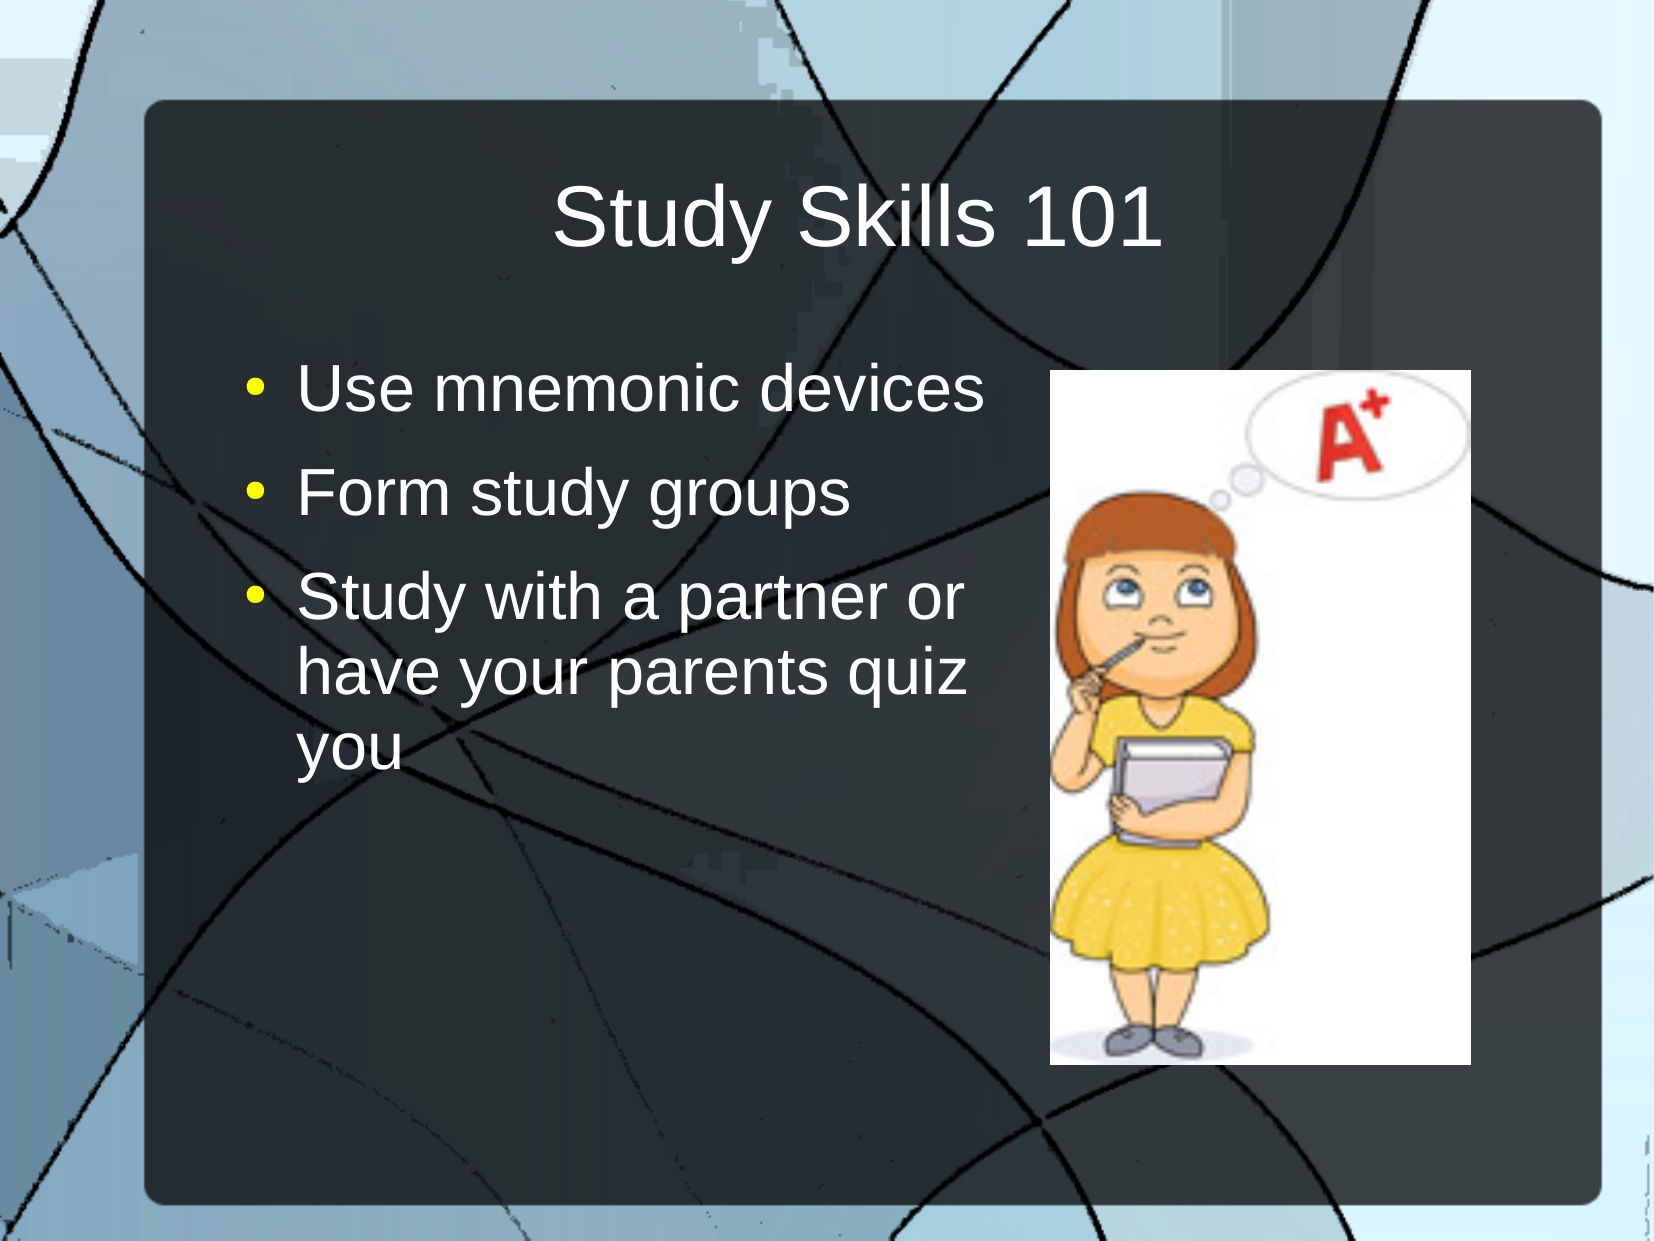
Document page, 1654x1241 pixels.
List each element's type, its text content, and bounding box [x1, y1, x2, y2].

picture [0, 0, 1654, 1241]
list Use mnemonic devices Form study groups Study with a partner or have your parents quiz you [225, 350, 1021, 1036]
title Study Skills 101 [159, 108, 1583, 325]
